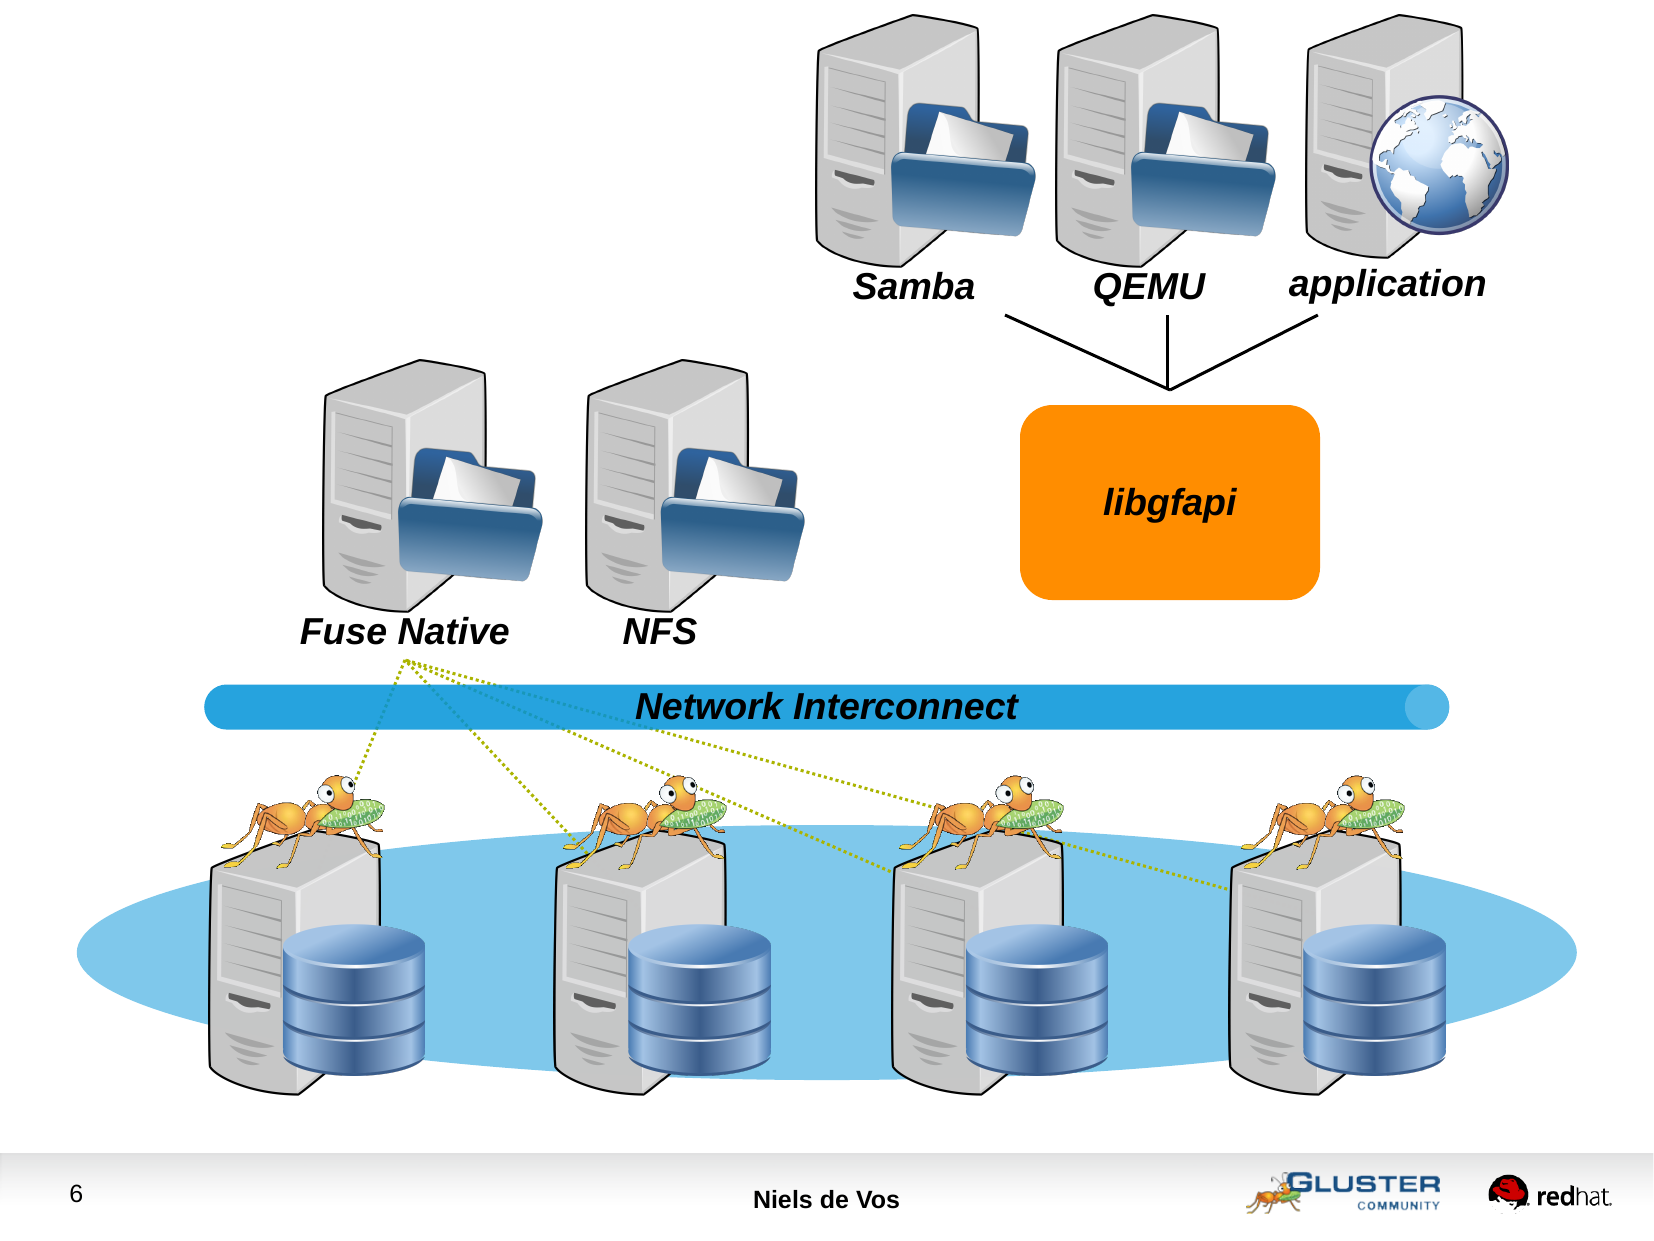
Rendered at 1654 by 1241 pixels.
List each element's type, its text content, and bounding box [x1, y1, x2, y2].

text_box [425, 833, 553, 1072]
text_box [204, 684, 620, 730]
picture [585, 359, 805, 613]
picture [891, 743, 1108, 1096]
text_box [1034, 684, 1422, 730]
text_box libgfapi [1020, 405, 1321, 601]
text_box application [1274, 255, 1503, 312]
picture [322, 359, 543, 613]
picture [1228, 743, 1446, 1096]
text_box [729, 825, 896, 1081]
picture [0, 1153, 1654, 1238]
picture [208, 743, 425, 1096]
picture [1055, 14, 1276, 268]
text_box Samba [837, 258, 991, 316]
text_box NFS [607, 603, 713, 661]
text_box [1446, 880, 1577, 1025]
text_box Fuse Native [285, 603, 525, 661]
picture [1305, 14, 1509, 259]
text_box [76, 880, 208, 1025]
text_box Network Interconnect [620, 678, 1034, 736]
text_box QEMU [1077, 258, 1221, 316]
text_box [1108, 834, 1228, 1071]
picture [815, 14, 1036, 268]
picture [553, 743, 771, 1096]
